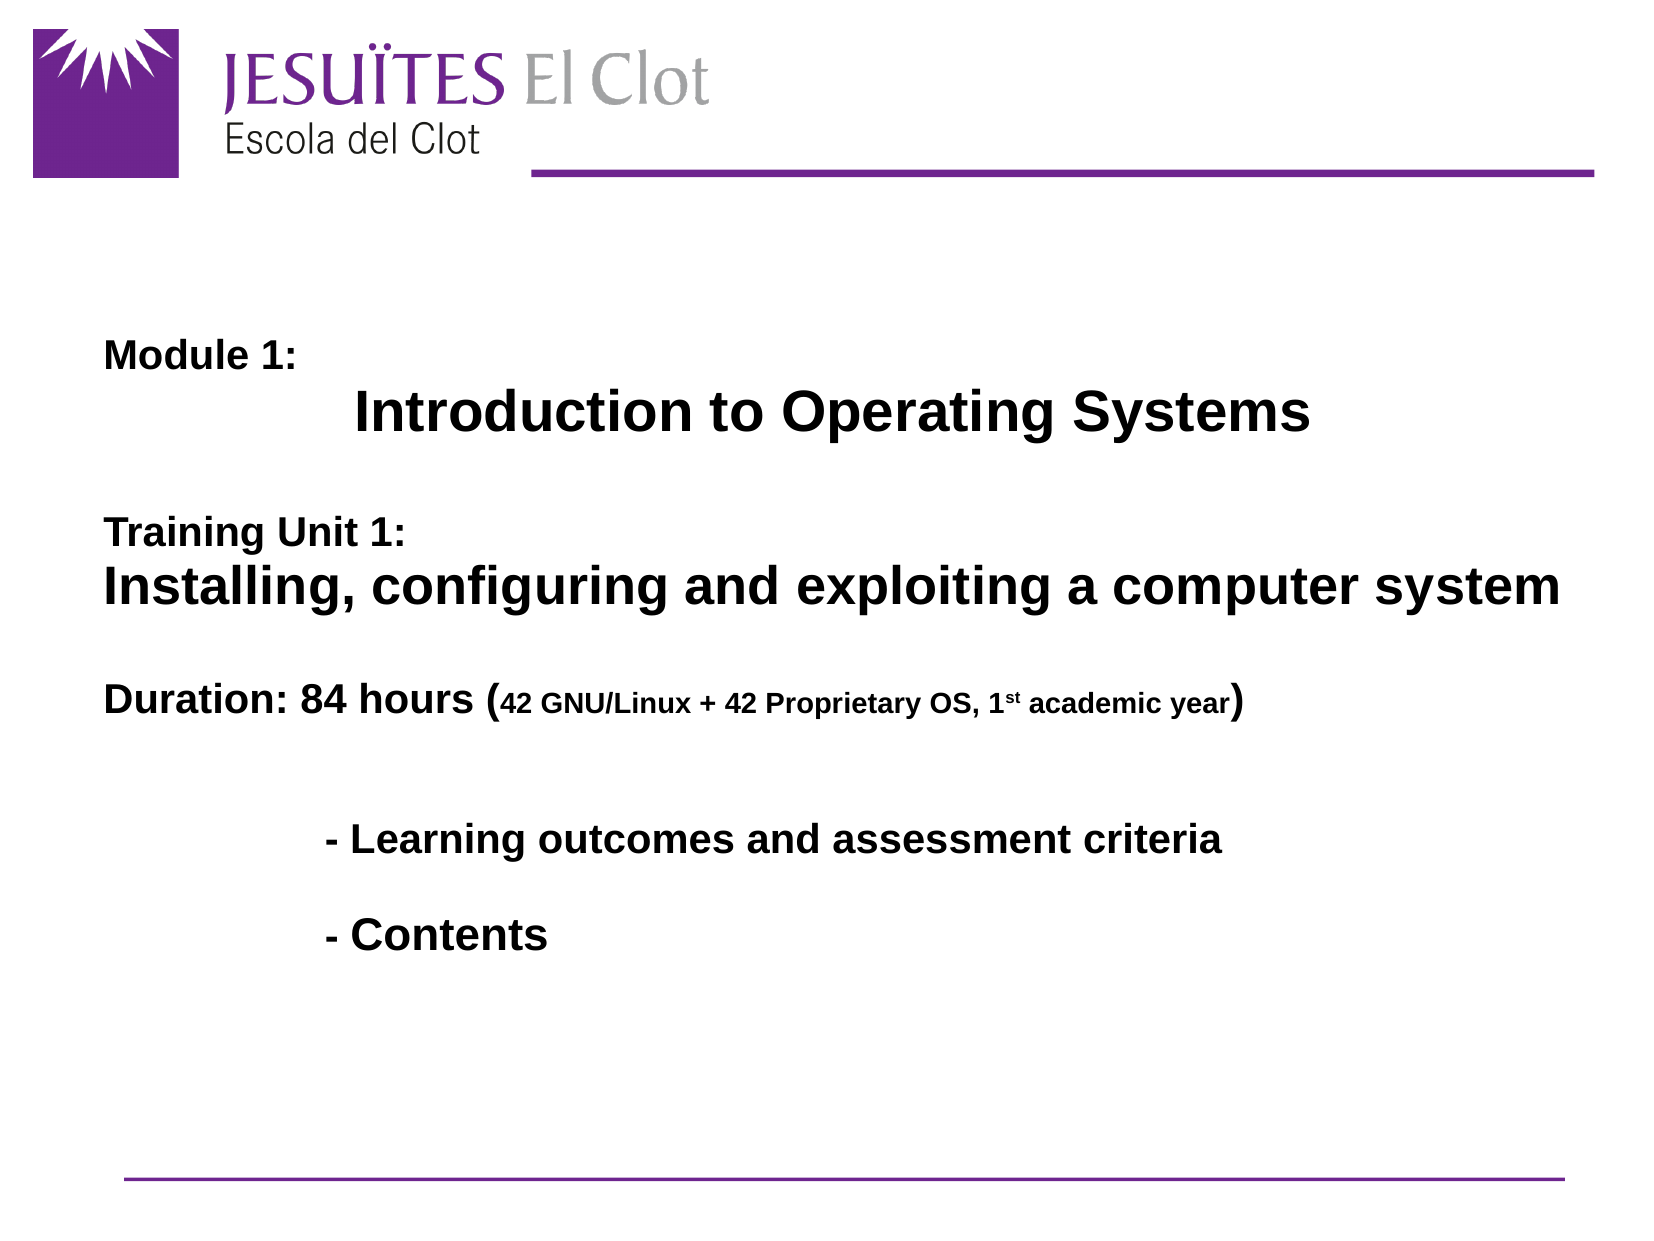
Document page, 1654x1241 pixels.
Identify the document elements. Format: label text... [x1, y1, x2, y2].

picture [33, 29, 709, 178]
text_box [709, 169, 1595, 178]
text_box Module 1: Introduction to Operating Systems Training Unit 1: Installing, configuring and exploiting a computer system Duration: 84 hours (42 GNU/Linux + 42 Proprietary OS, 1st academic year) - Learning outcomes and assessment criteria - Contents [88, 324, 1579, 1014]
text_box [124, 1177, 1565, 1182]
